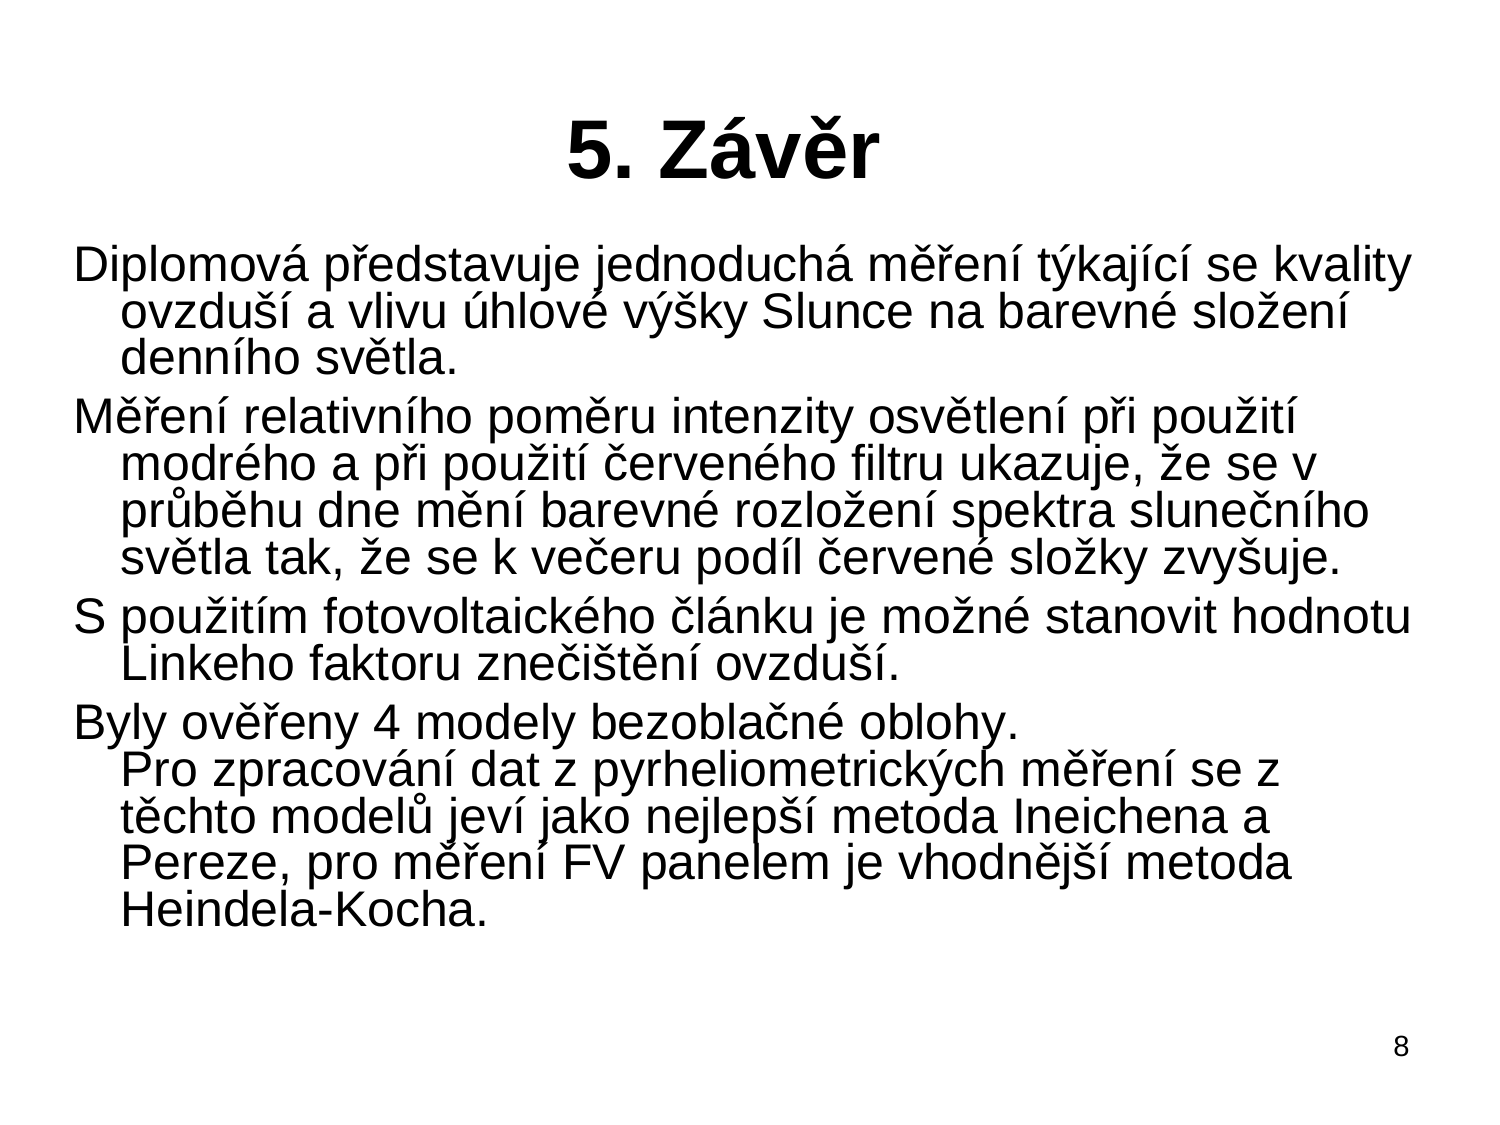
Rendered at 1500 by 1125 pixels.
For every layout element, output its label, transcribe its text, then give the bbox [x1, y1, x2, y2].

title 5. Závěr [354, 88, 1093, 218]
list Diplomová představuje jednoduchá měření týkající se kvality ovzduší a vlivu úhlové výšky Slunce na barevné složení denního světla. Měření relativního poměru intenzity osvětlení při použití modrého a při použití červeného filtru ukazuje, že se v průběhu dne mění barevné rozložení spektra slunečního světla tak, že se k večeru podíl červené složky zvyšuje. S použitím fotovoltaického článku je možné stanovit hodnotu Linkeho faktoru znečištění ovzduší. Byly ověřeny 4 modely bezoblačné oblohy. Pro zpracování dat z pyrheliometrických měření se z těchto modelů jeví jako nejlepší metoda Ineichena a Pereze, pro měření FV panelem je vhodnější metoda Heindela-Kocha. [59, 236, 1447, 1010]
